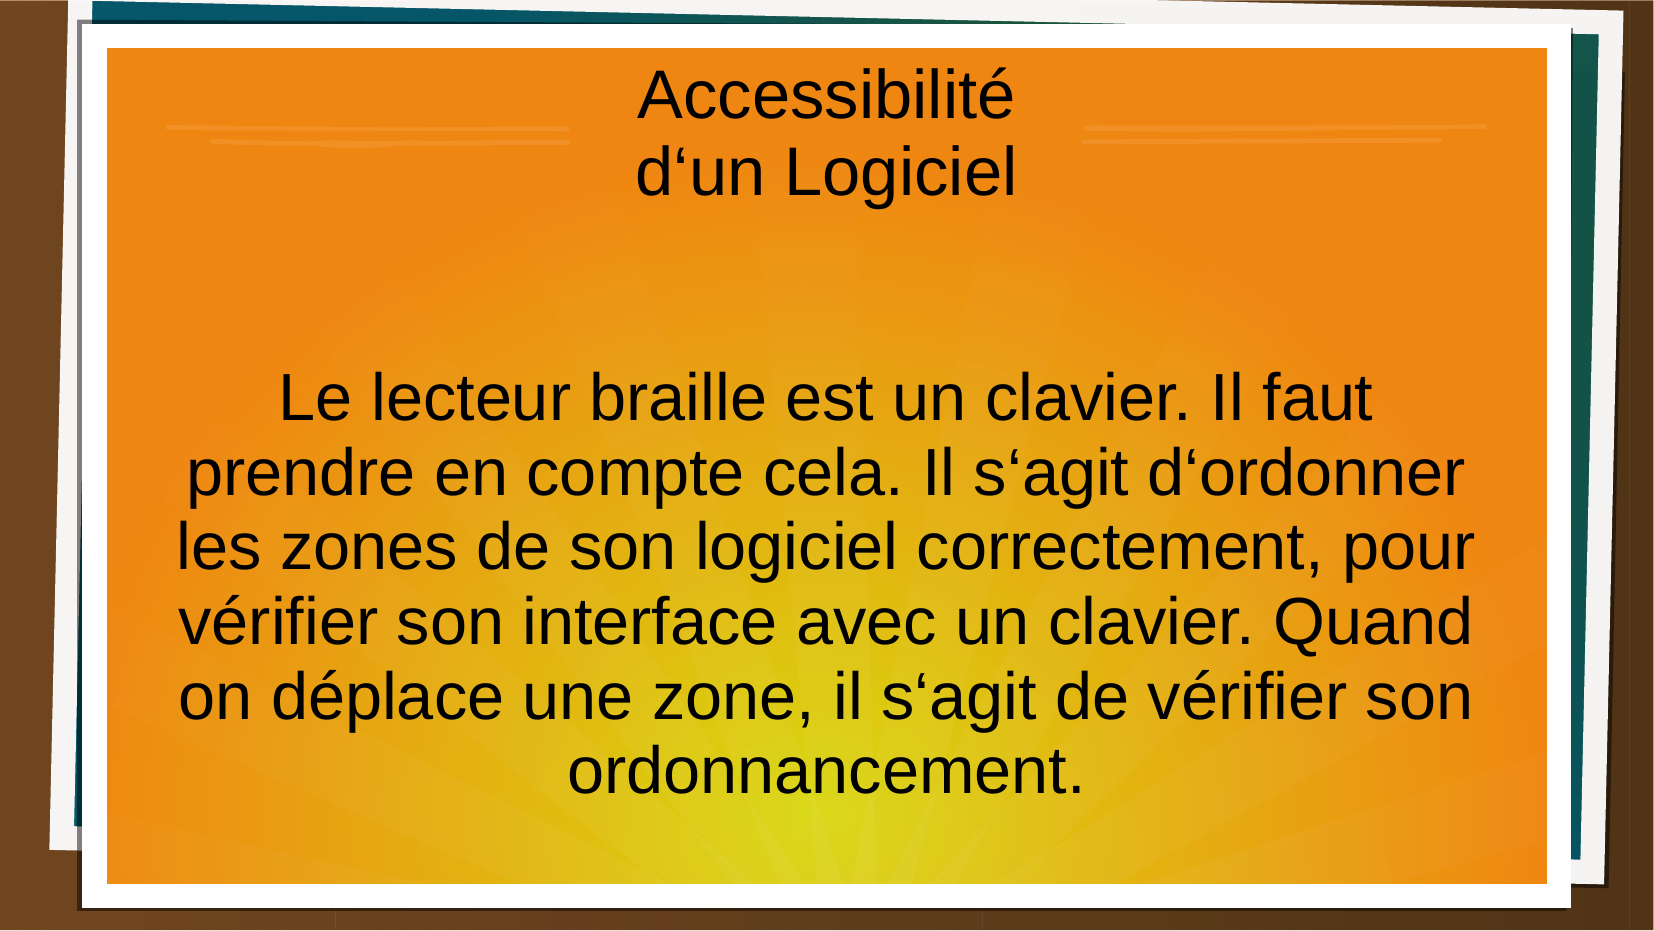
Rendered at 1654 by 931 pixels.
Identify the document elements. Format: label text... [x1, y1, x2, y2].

title Accessibilité d‘un Logiciel [566, 56, 1087, 210]
subtitle Le lecteur braille est un clavier. Il faut prendre en compte cela. Il s‘agit d‘ordonner les zones de son logiciel correctement, pour vérifier son interface avec un clavier. Quand on déplace une zone, il s‘agit de vérifier son ordonnancement. [162, 224, 1492, 931]
